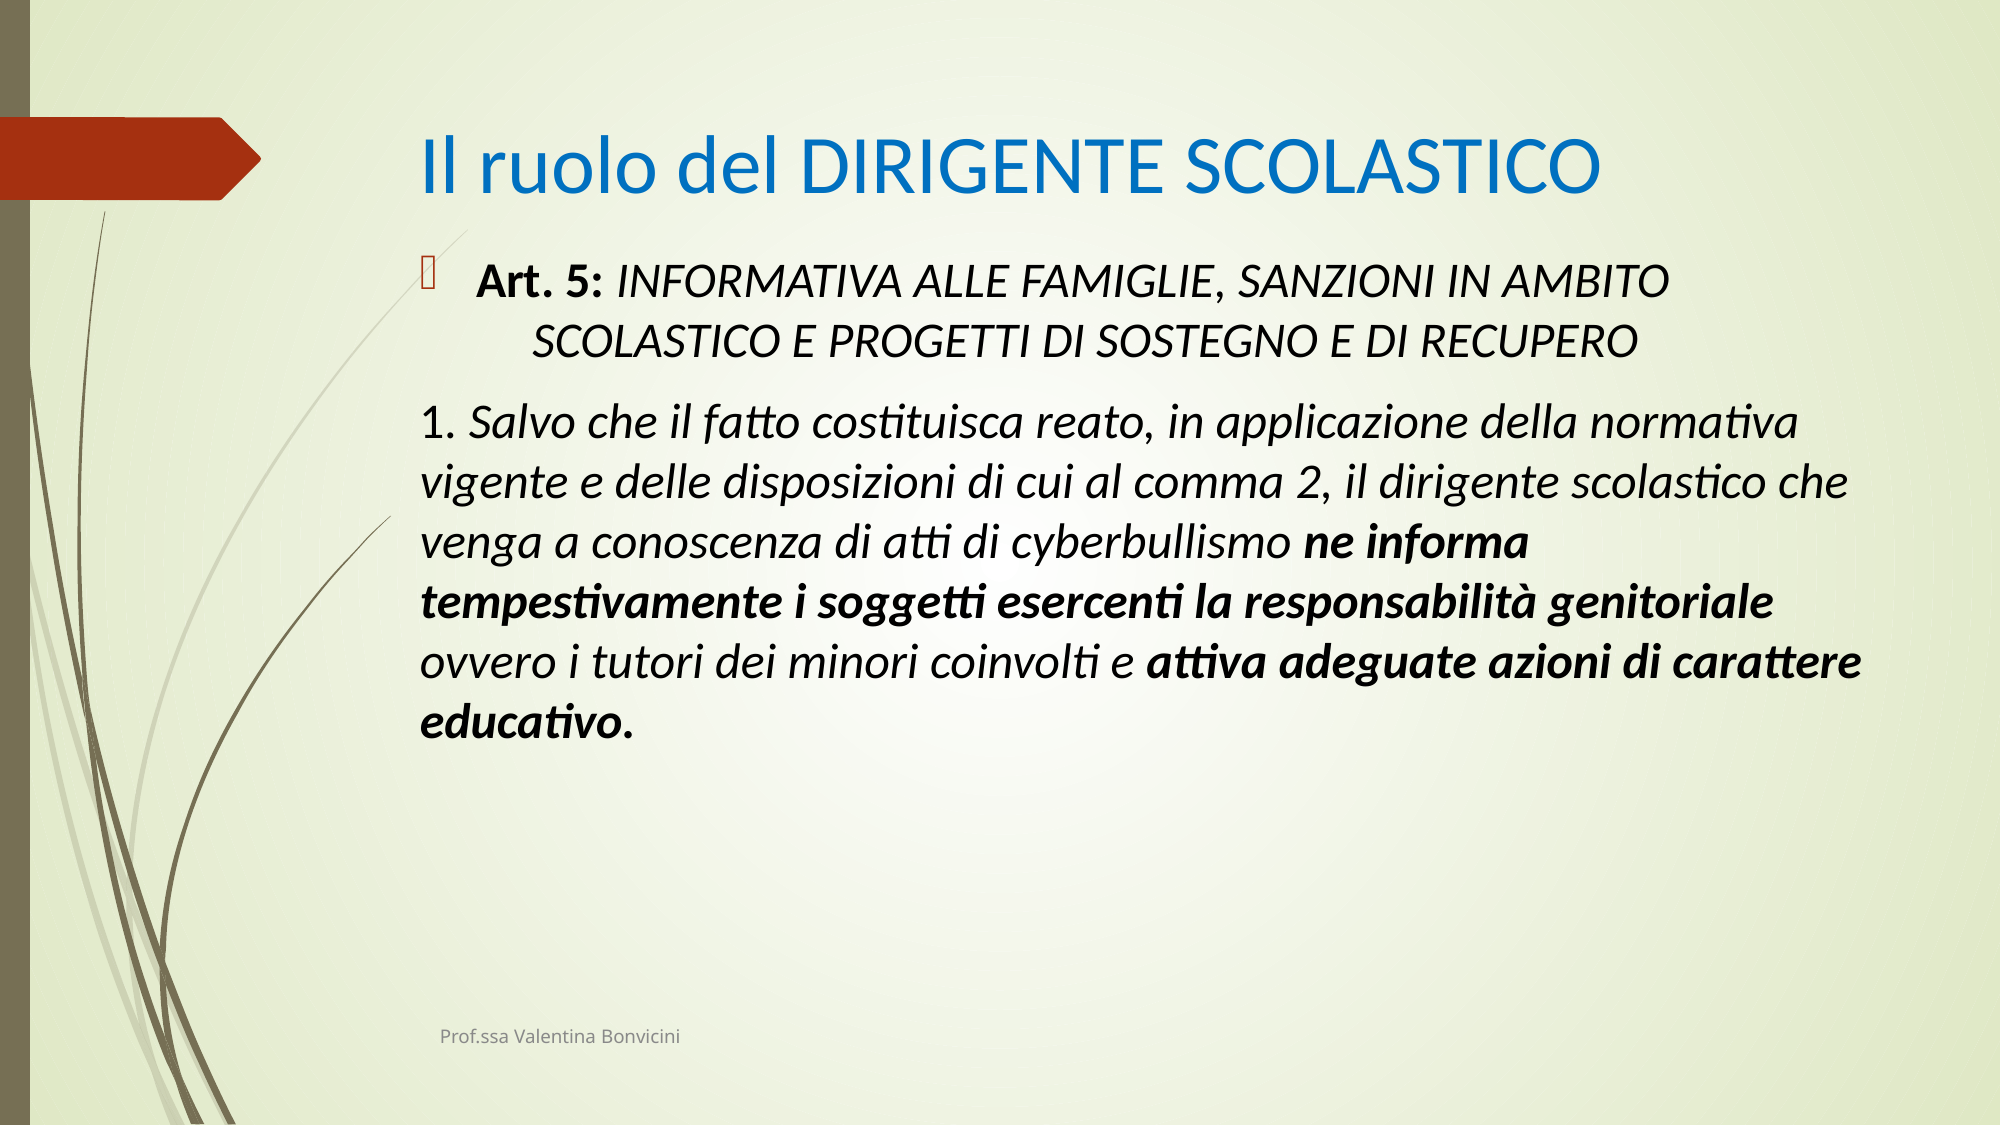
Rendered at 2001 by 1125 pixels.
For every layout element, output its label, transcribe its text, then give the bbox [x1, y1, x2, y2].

title Il ruolo del DIRIGENTE SCOLASTICO [404, 102, 1888, 205]
text_box Prof.ssa Valentina Bonvicini [424, 1006, 1675, 1067]
list Art. 5: INFORMATIVA ALLE FAMIGLIE, SANZIONI IN AMBITO SCOLASTICO E PROGETTI DI SOSTEGNO E DI RECUPERO 1. Salvo che il fatto costituisca reato, in applicazione della normativa vigente e delle disposizioni di cui al comma 2, il dirigente scolastico che venga a conoscenza di atti di cyberbullismo ne informa tempestivamente i soggetti esercenti la responsabilità genitoriale ovvero i tutori dei minori coinvolti e attiva adeguate azioni di carattere educativo. [404, 240, 1888, 970]
